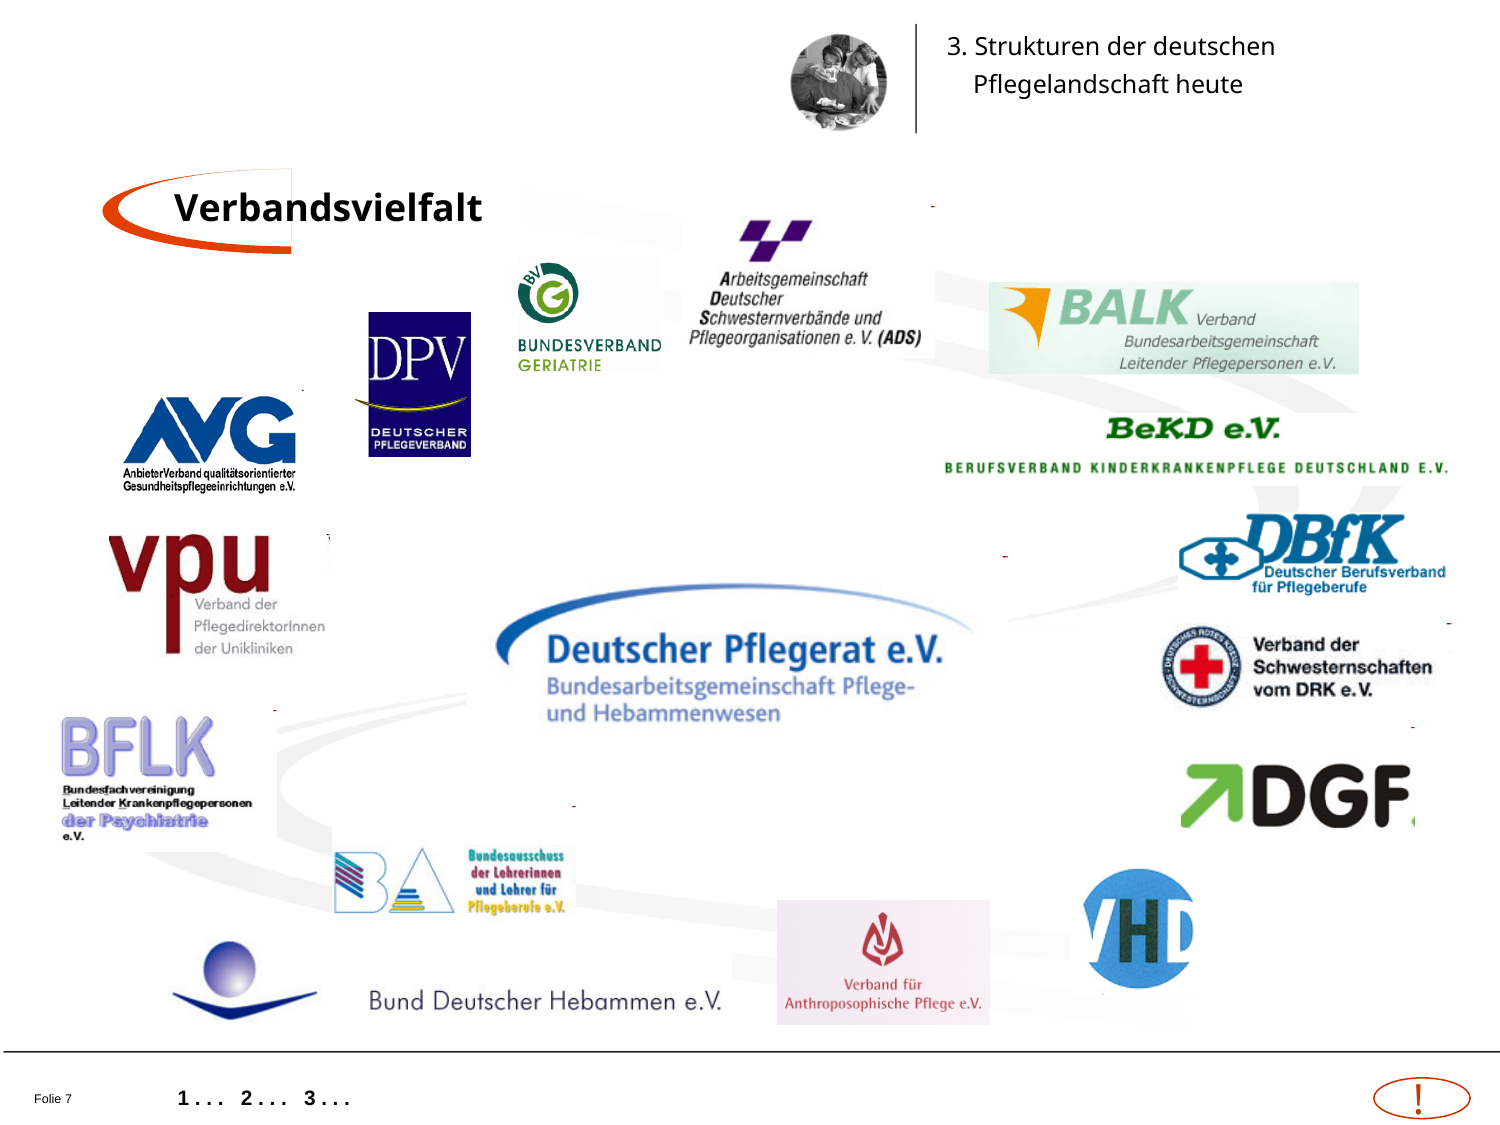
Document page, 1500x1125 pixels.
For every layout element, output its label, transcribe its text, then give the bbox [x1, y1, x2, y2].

text_box 3. Strukturen der deutschen Pflegelandschaft heute [932, 15, 1423, 107]
text_box Verbandsvielfalt [293, 176, 1459, 238]
text_box Folie <Nummer> [0, 1083, 107, 1125]
chart [101, 167, 293, 257]
picture [0, 0, 1500, 1125]
text_box 1 . . . 2 . . . 3 . . . [159, 1077, 369, 1118]
text_box ! [1373, 1065, 1474, 1125]
